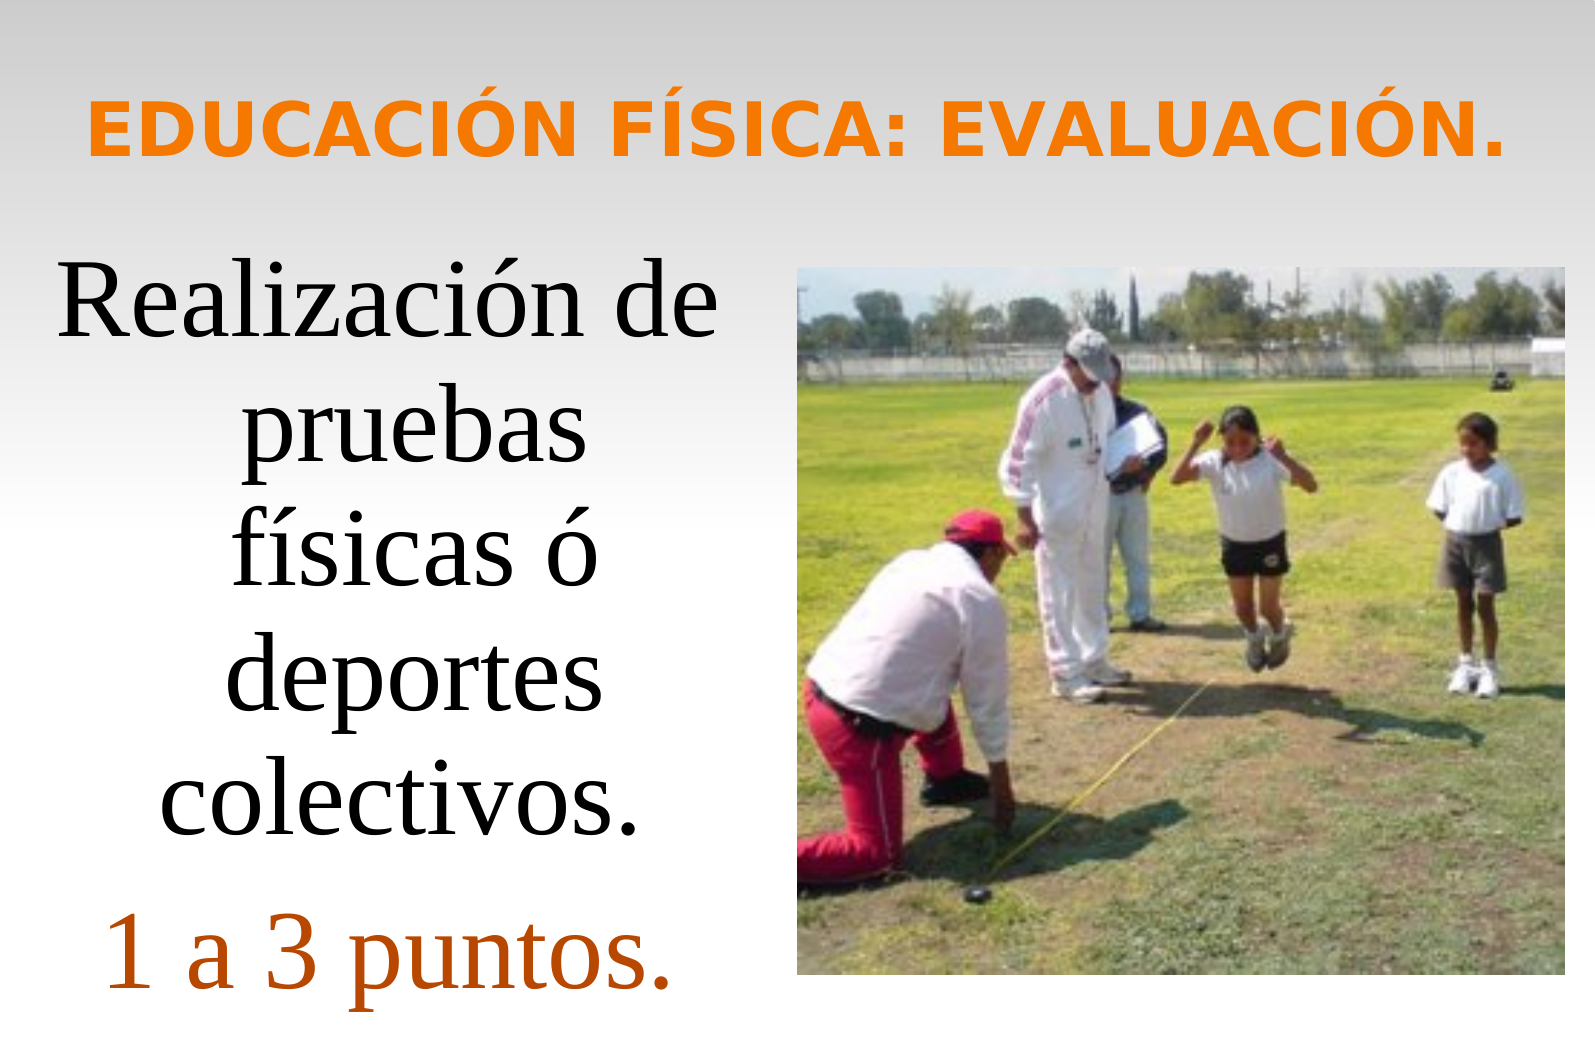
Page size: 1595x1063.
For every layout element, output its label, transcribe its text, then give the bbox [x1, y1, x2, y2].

list Realización de pruebas físicas ó deportes colectivos. 1 a 3 puntos. [29, 236, 730, 1014]
title EDUCACIÓN FÍSICA: EVALUACIÓN. [79, 42, 1515, 220]
picture [797, 267, 1565, 975]
